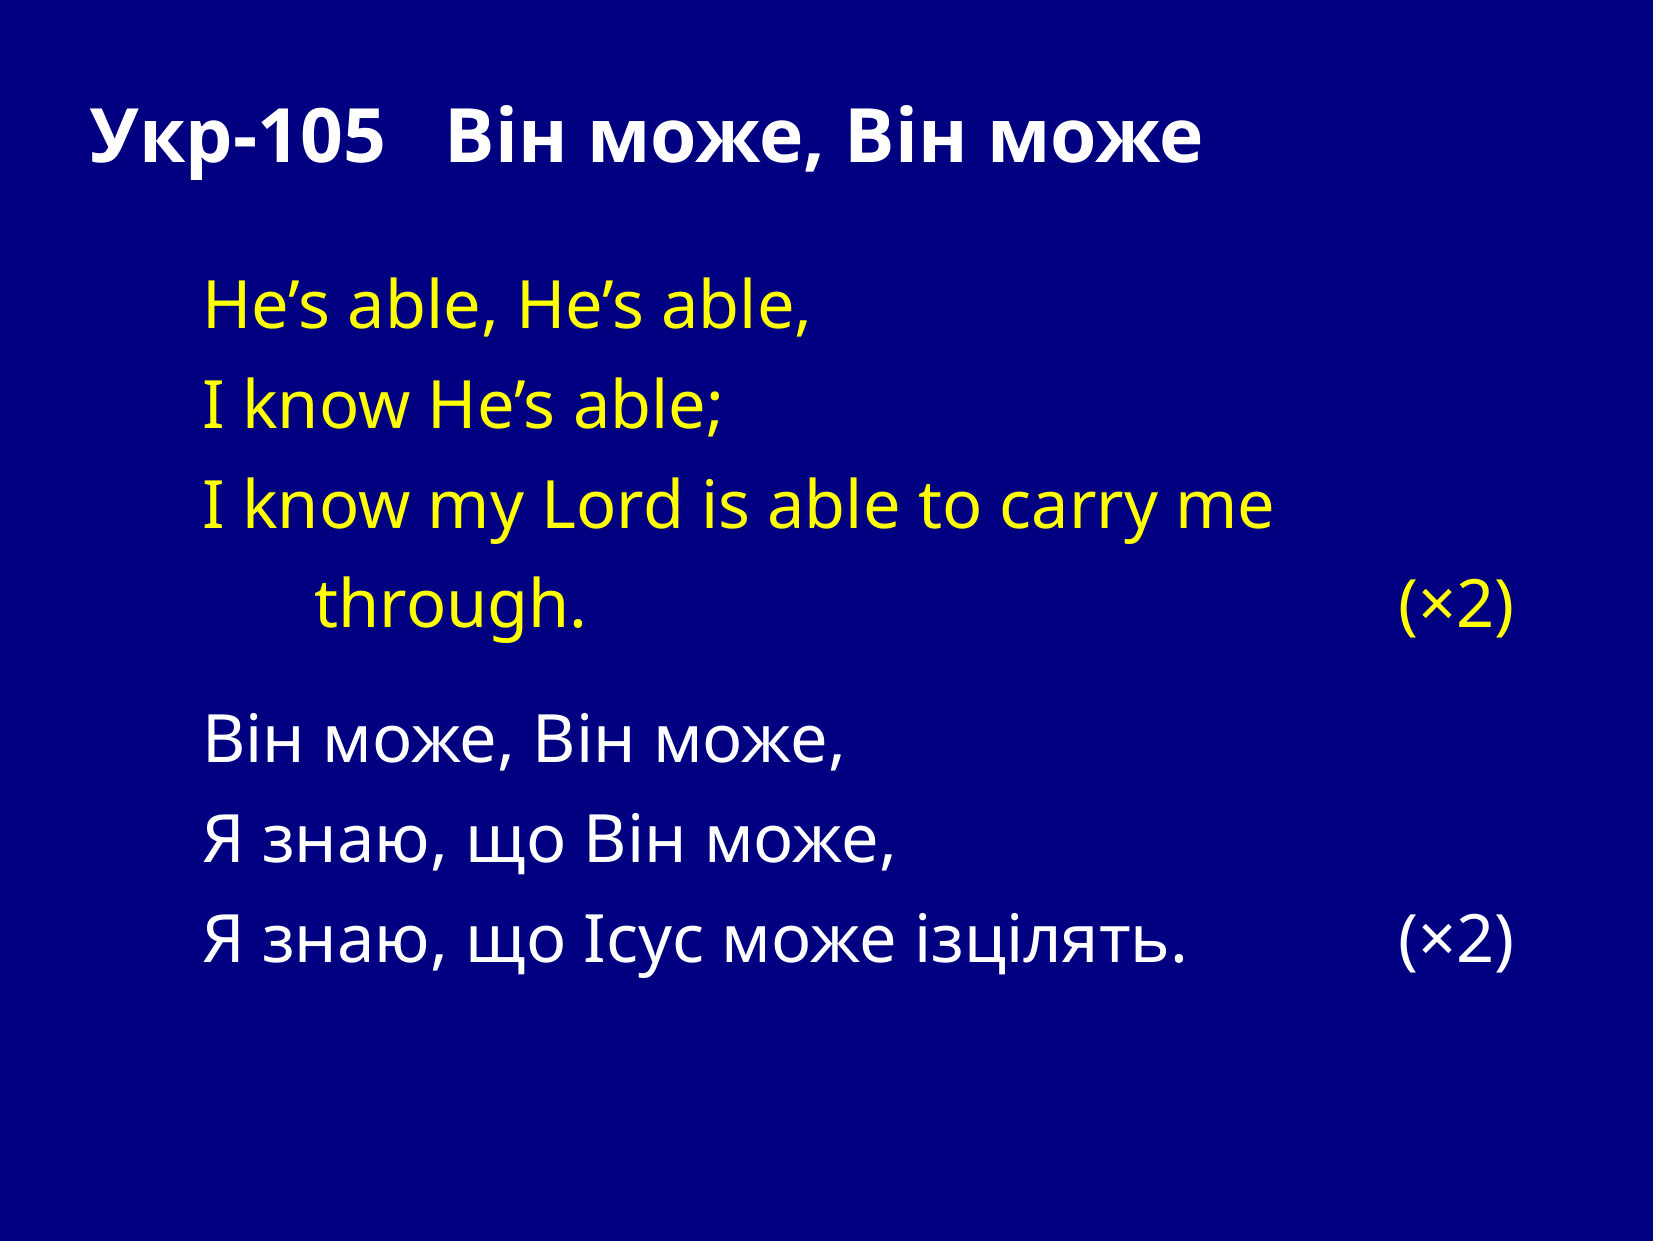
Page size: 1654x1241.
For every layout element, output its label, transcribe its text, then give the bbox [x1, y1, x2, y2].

text_box Укр-105 Він може, Він може [75, 75, 1576, 188]
text_box Він може, Він може, Я знаю, що Він може, Я знаю, що Ісус може ізцілять. (×2) [75, 675, 1576, 1163]
text_box He’s able, He’s able, I know He’s able; I know my Lord is able to carry me through. (×2) [75, 188, 1576, 638]
